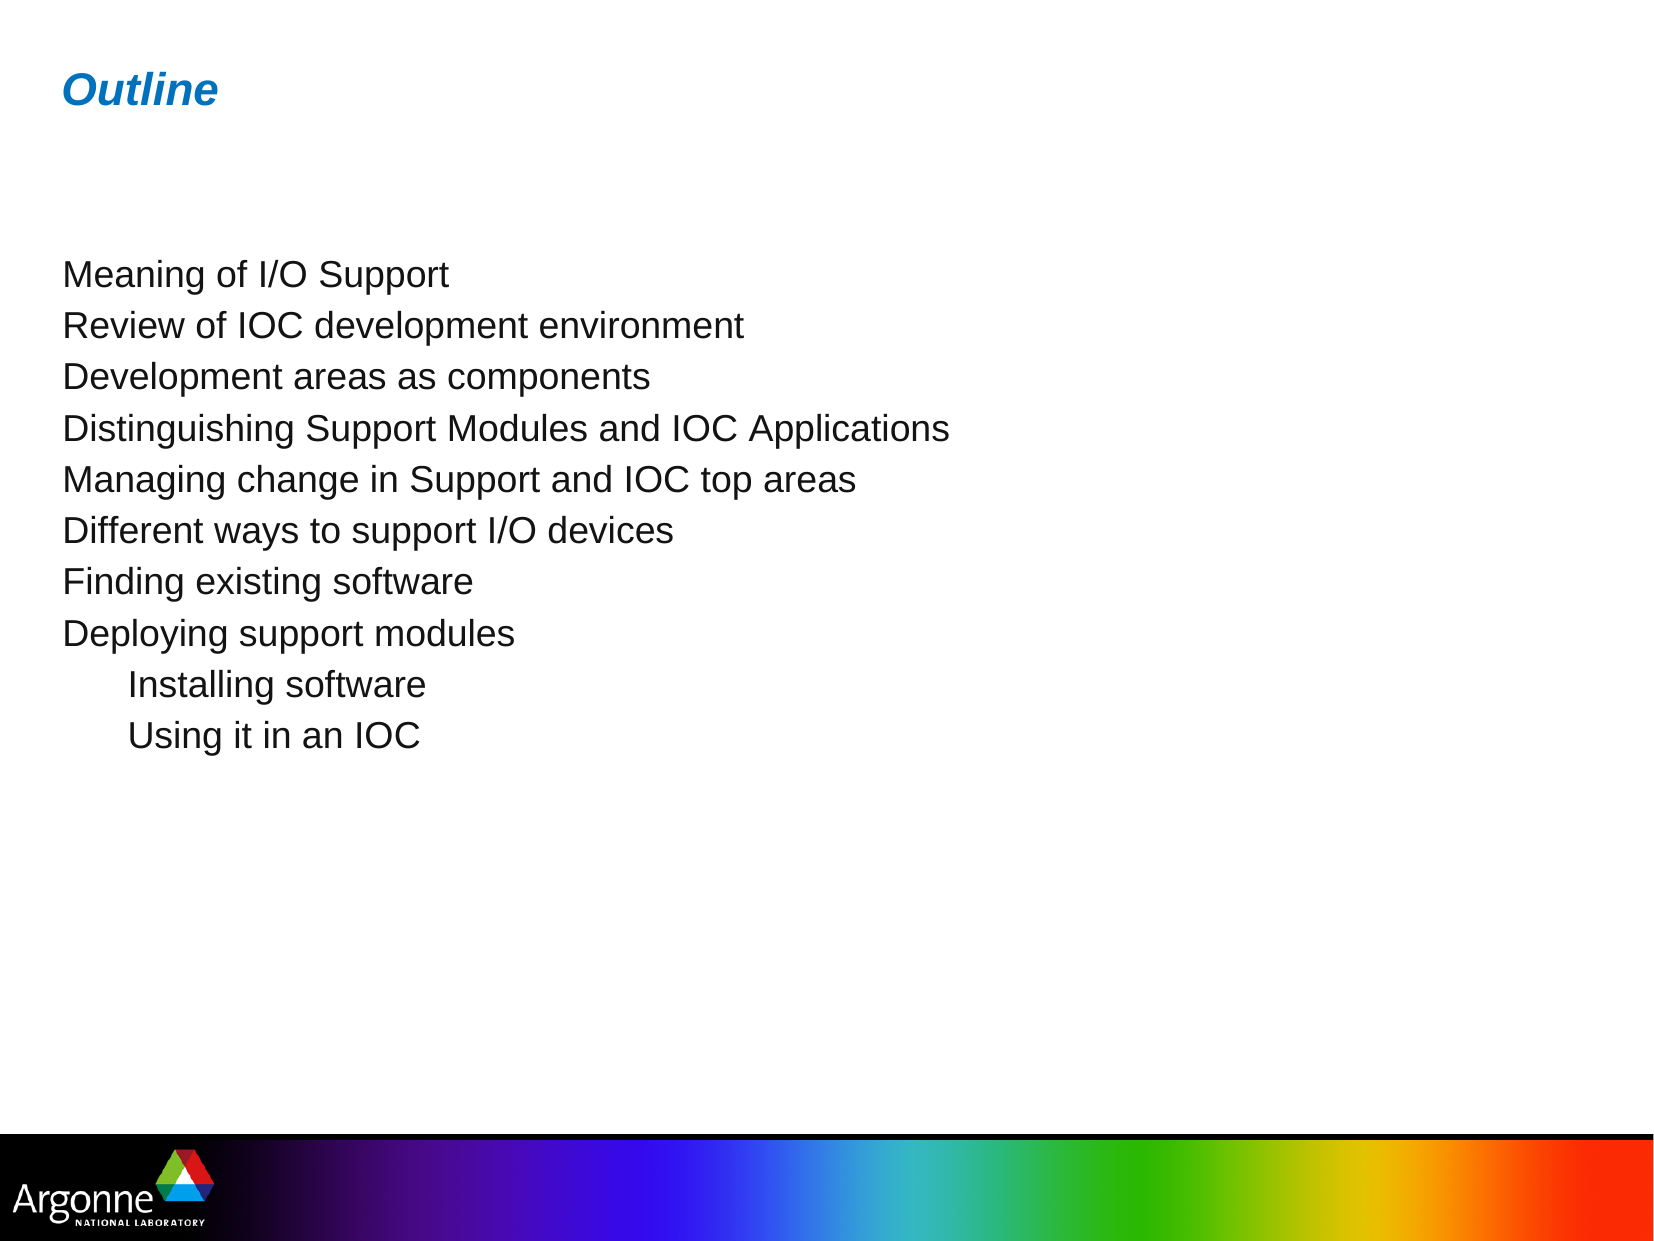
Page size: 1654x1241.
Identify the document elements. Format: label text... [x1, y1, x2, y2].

title Outline [61, 56, 1500, 126]
list Meaning of I/O Support Review of IOC development environment Development areas as components Distinguishing Support Modules and IOC Applications Managing change in Support and IOC top areas Different ways to support I/O devices Finding existing software Deploying support modules Installing software Using it in an IOC [62, 253, 1498, 895]
picture [0, 1134, 1654, 1241]
